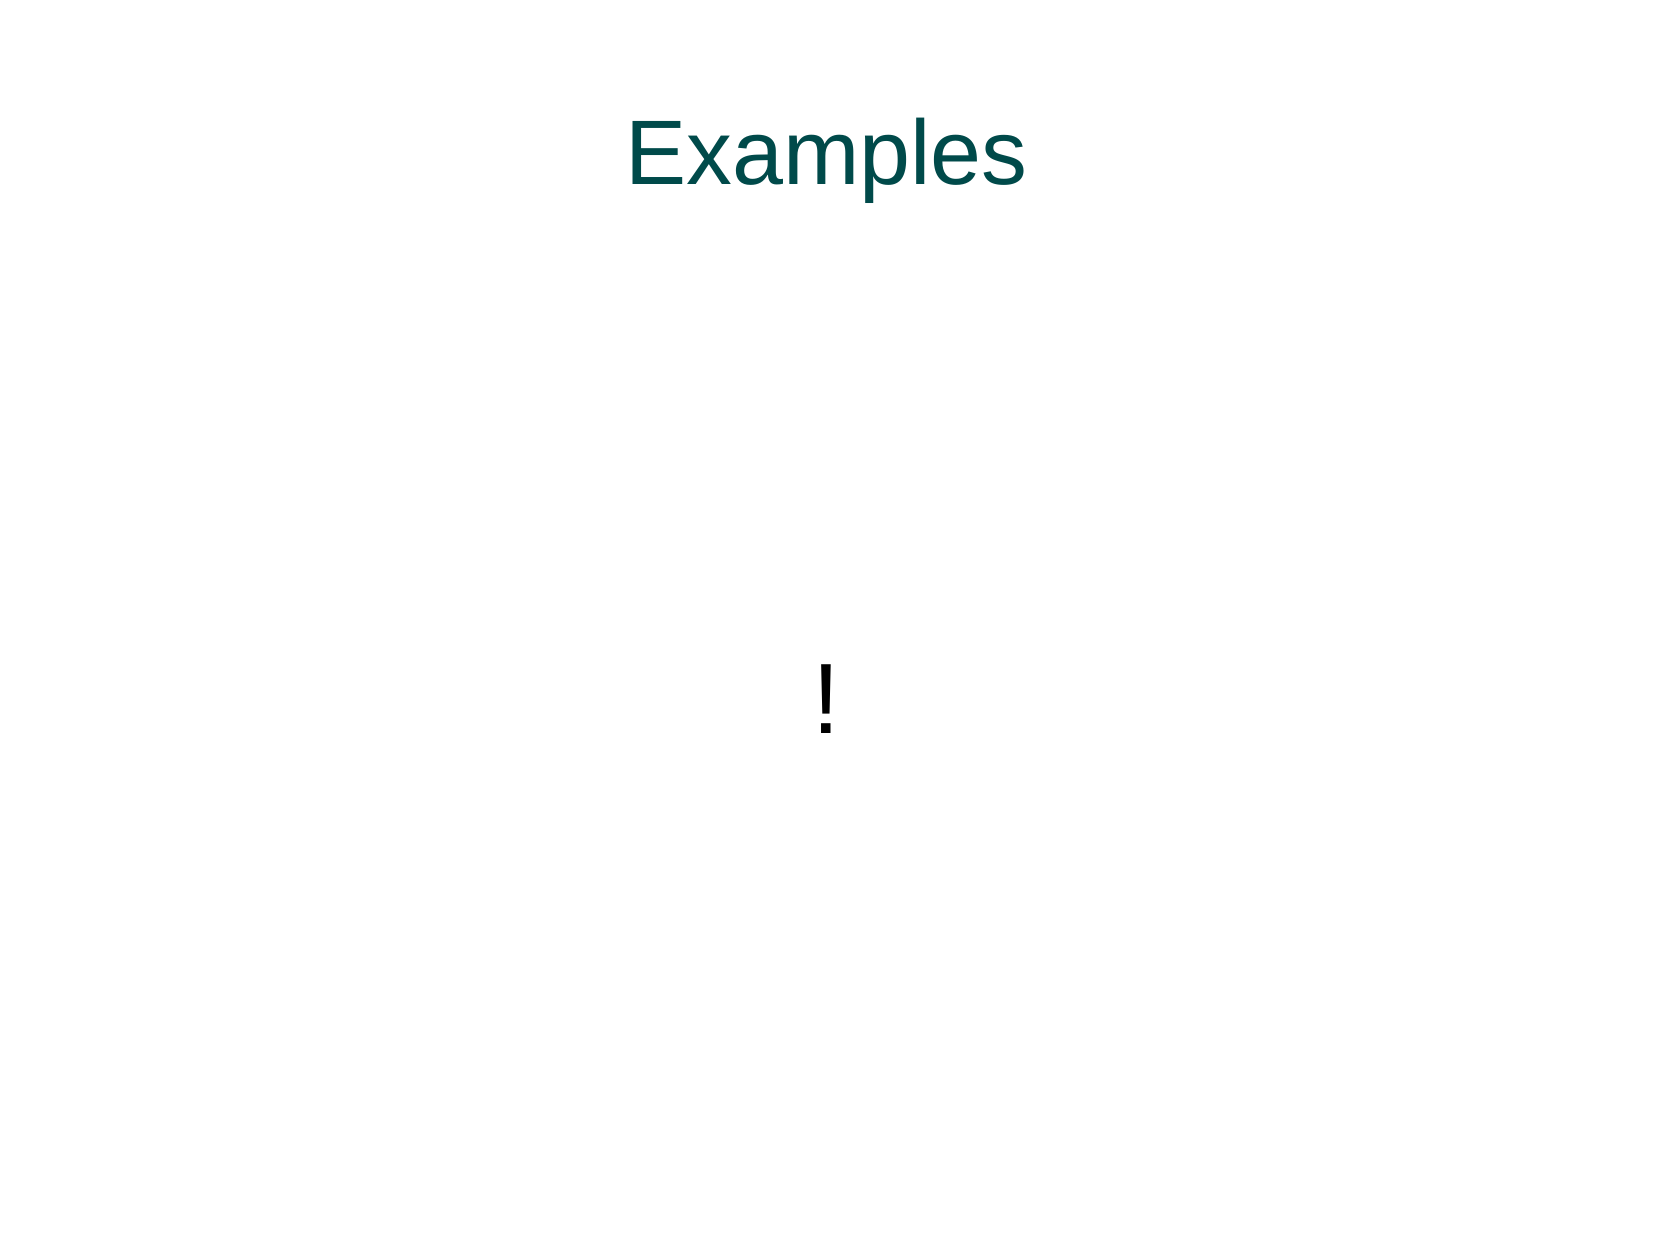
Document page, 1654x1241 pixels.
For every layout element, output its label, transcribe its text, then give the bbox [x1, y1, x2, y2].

subtitle ! [82, 297, 1571, 1102]
title Examples [82, 49, 1571, 257]
